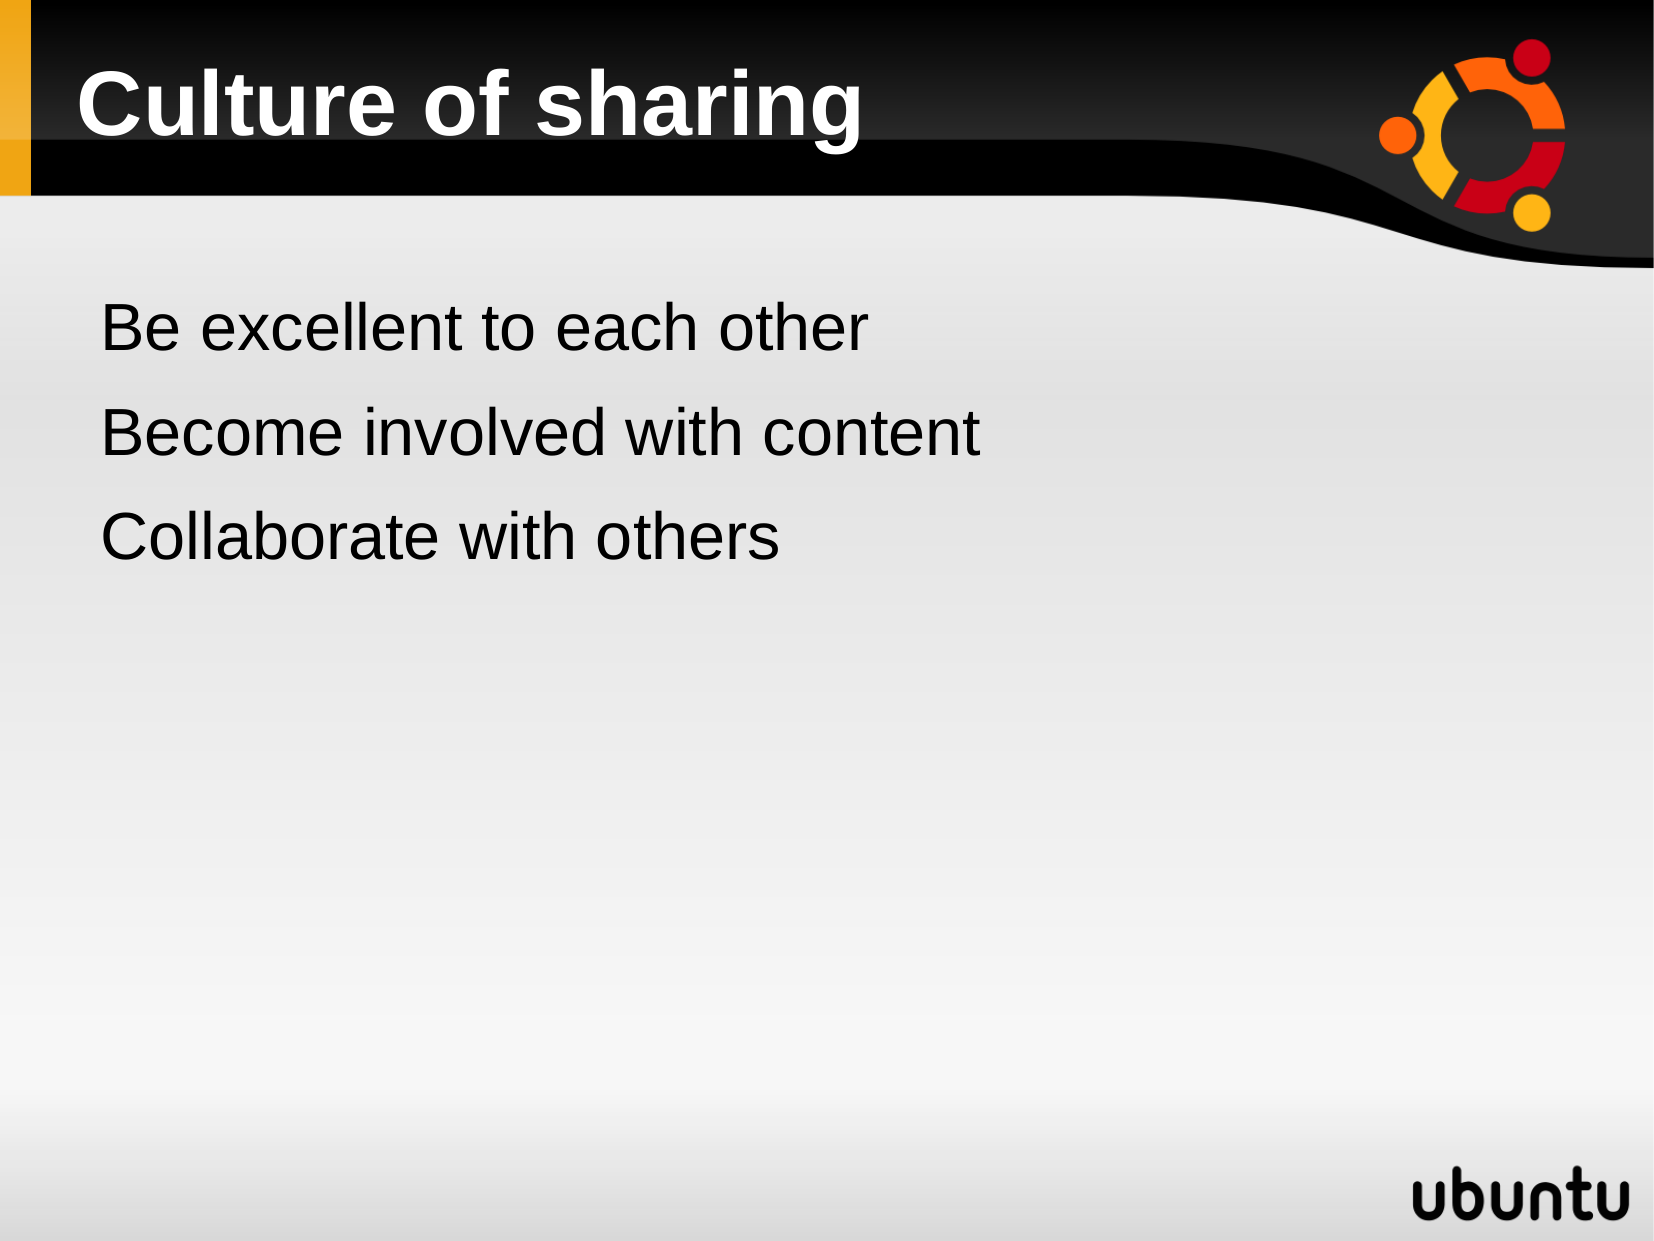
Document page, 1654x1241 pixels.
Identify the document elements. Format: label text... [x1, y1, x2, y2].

title Culture of sharing [76, 0, 1565, 208]
list Be excellent to each other Become involved with content Collaborate with others [82, 290, 1571, 1109]
picture [0, 0, 1654, 1241]
